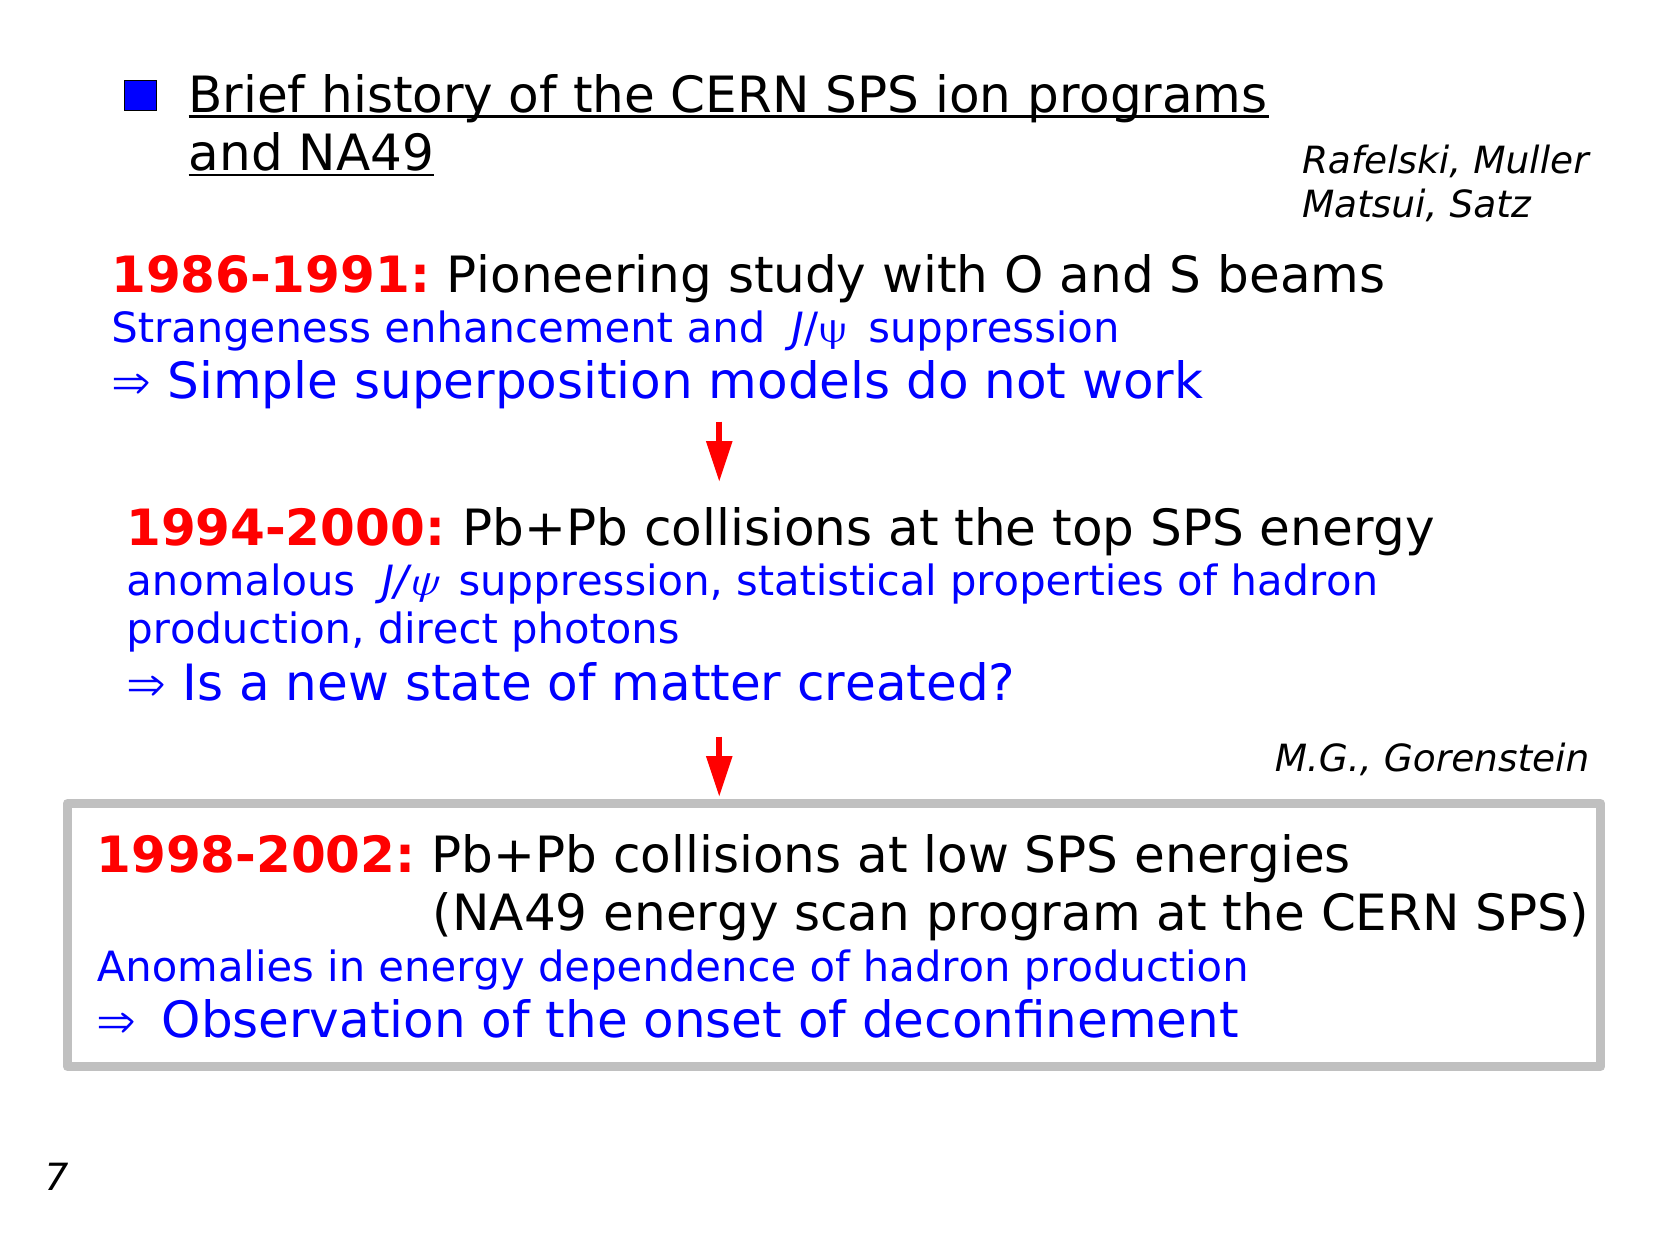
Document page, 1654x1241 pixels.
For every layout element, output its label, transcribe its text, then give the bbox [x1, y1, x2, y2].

text_box [124, 80, 157, 111]
text_box 1994-2000: Pb+Pb collisions at the top SPS energy anomalous J/ suppression, statistical properties of hadron production, direct photons ⇒ Is a new state of matter created? [126, 498, 1437, 727]
text_box 1986-1991: Pioneering study with O and S beams Strangeness enhancement and J/ suppression ⇒ Simple superposition models do not work [111, 245, 1388, 429]
text_box Brief history of the CERN SPS ion programs and NA49 [188, 65, 1285, 183]
text_box Rafelski, Muller Matsui, Satz [1302, 138, 1590, 227]
text_box M.G., Gorenstein [1274, 736, 1590, 781]
text_box 1998-2002: Pb+Pb collisions at low SPS energies (NA49 energy scan program at the CERN SPS) Anomalies in energy dependence of hadron production ⇒ Observation of the onset of deconfinement [96, 825, 1591, 1054]
